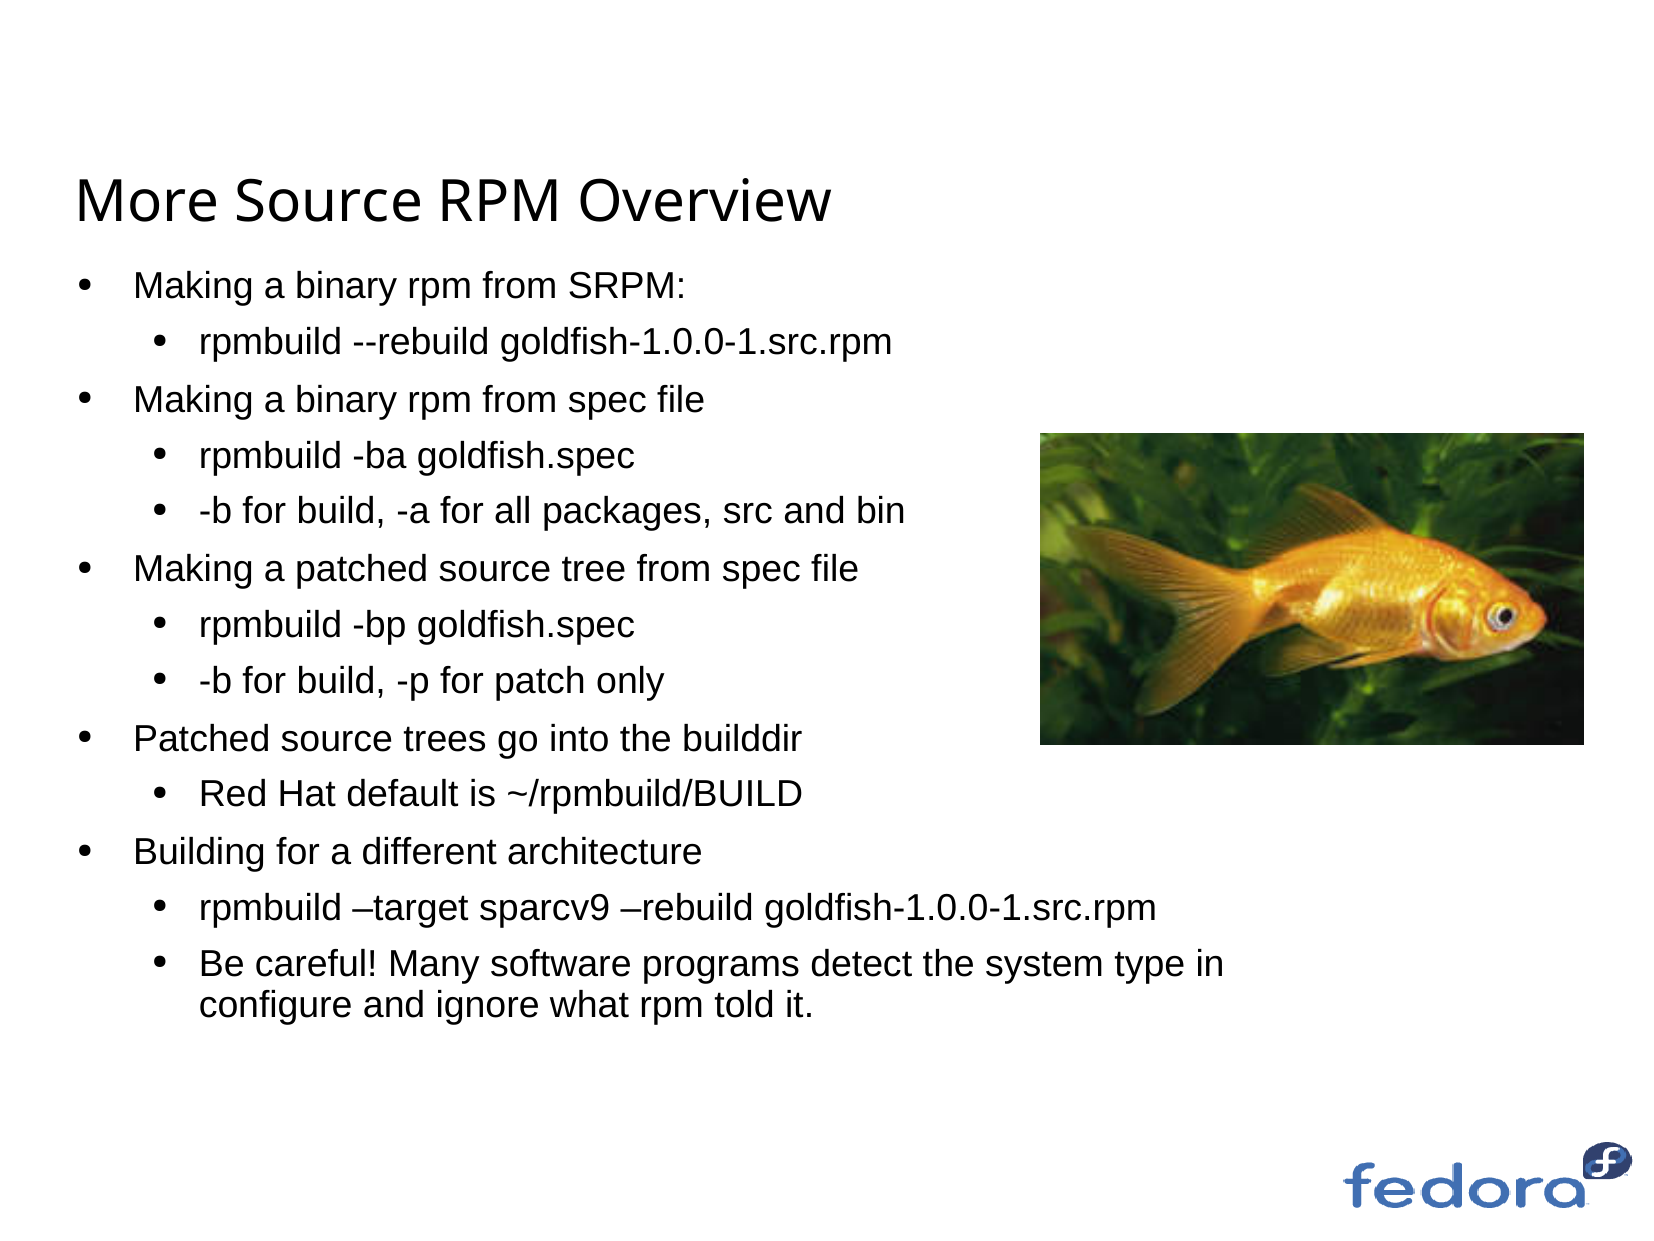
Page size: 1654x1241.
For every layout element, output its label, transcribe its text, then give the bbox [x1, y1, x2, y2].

title More Source RPM Overview [74, 140, 1506, 259]
list Making a binary rpm from SRPM: rpmbuild --rebuild goldfish-1.0.0-1.src.rpm Making a binary rpm from spec file rpmbuild -ba goldfish.spec -b for build, -a for all packages, src and bin Making a patched source tree from spec file rpmbuild -bp goldfish.spec -b for build, -p for patch only Patched source trees go into the builddir Red Hat default is ~/rpmbuild/BUILD Building for a different architecture rpmbuild –target sparcv9 –rebuild goldfish-1.0.0-1.src.rpm Be careful! Many software programs detect the system type in configure and ignore what rpm told it. [77, 264, 1271, 1174]
picture [1040, 433, 1584, 745]
picture [1332, 1124, 1651, 1227]
